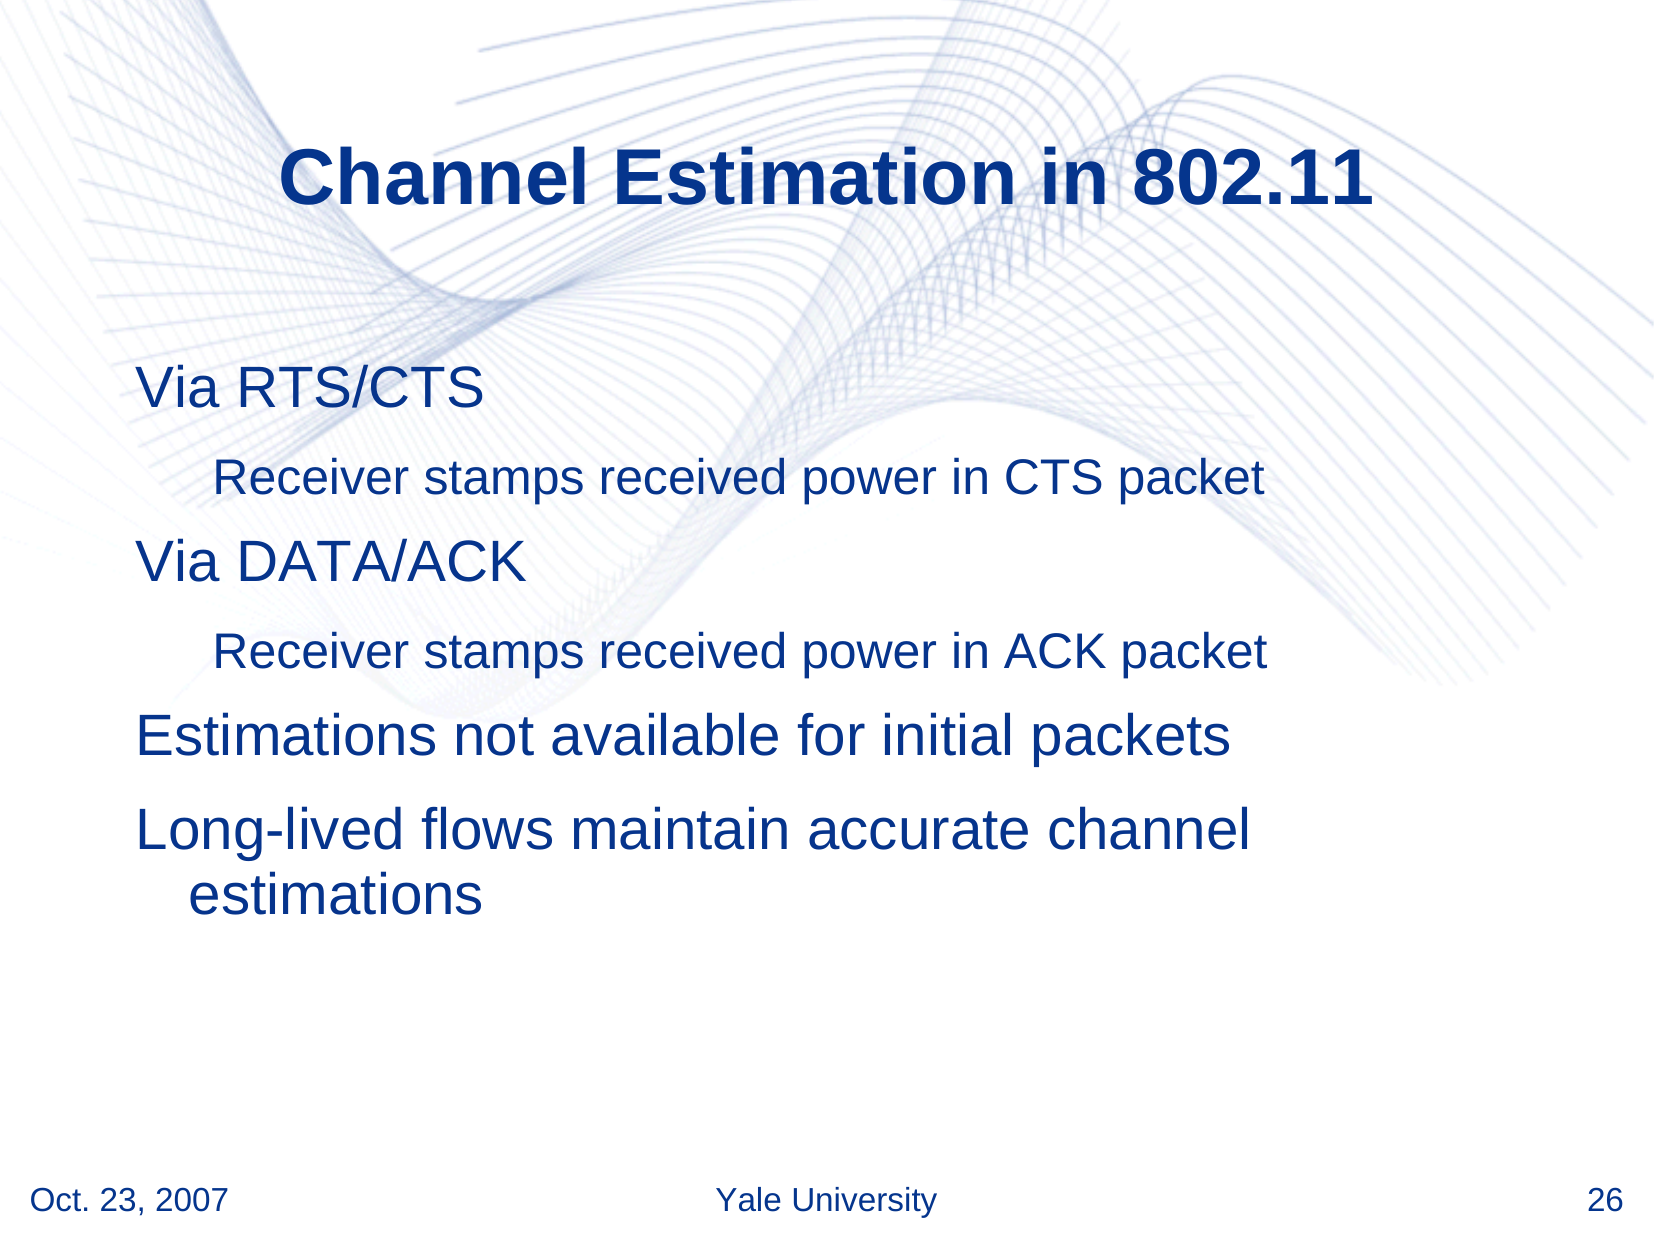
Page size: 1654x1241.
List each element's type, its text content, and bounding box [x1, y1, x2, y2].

picture [0, 0, 1654, 1241]
title Channel Estimation in 802.11 [118, 66, 1536, 288]
list Via RTS/CTS Receiver stamps received power in CTS packet Via DATA/ACK Receiver stamps received power in ACK packet Estimations not available for initial packets Long-lived flows maintain accurate channel estimations [118, 354, 1536, 1108]
